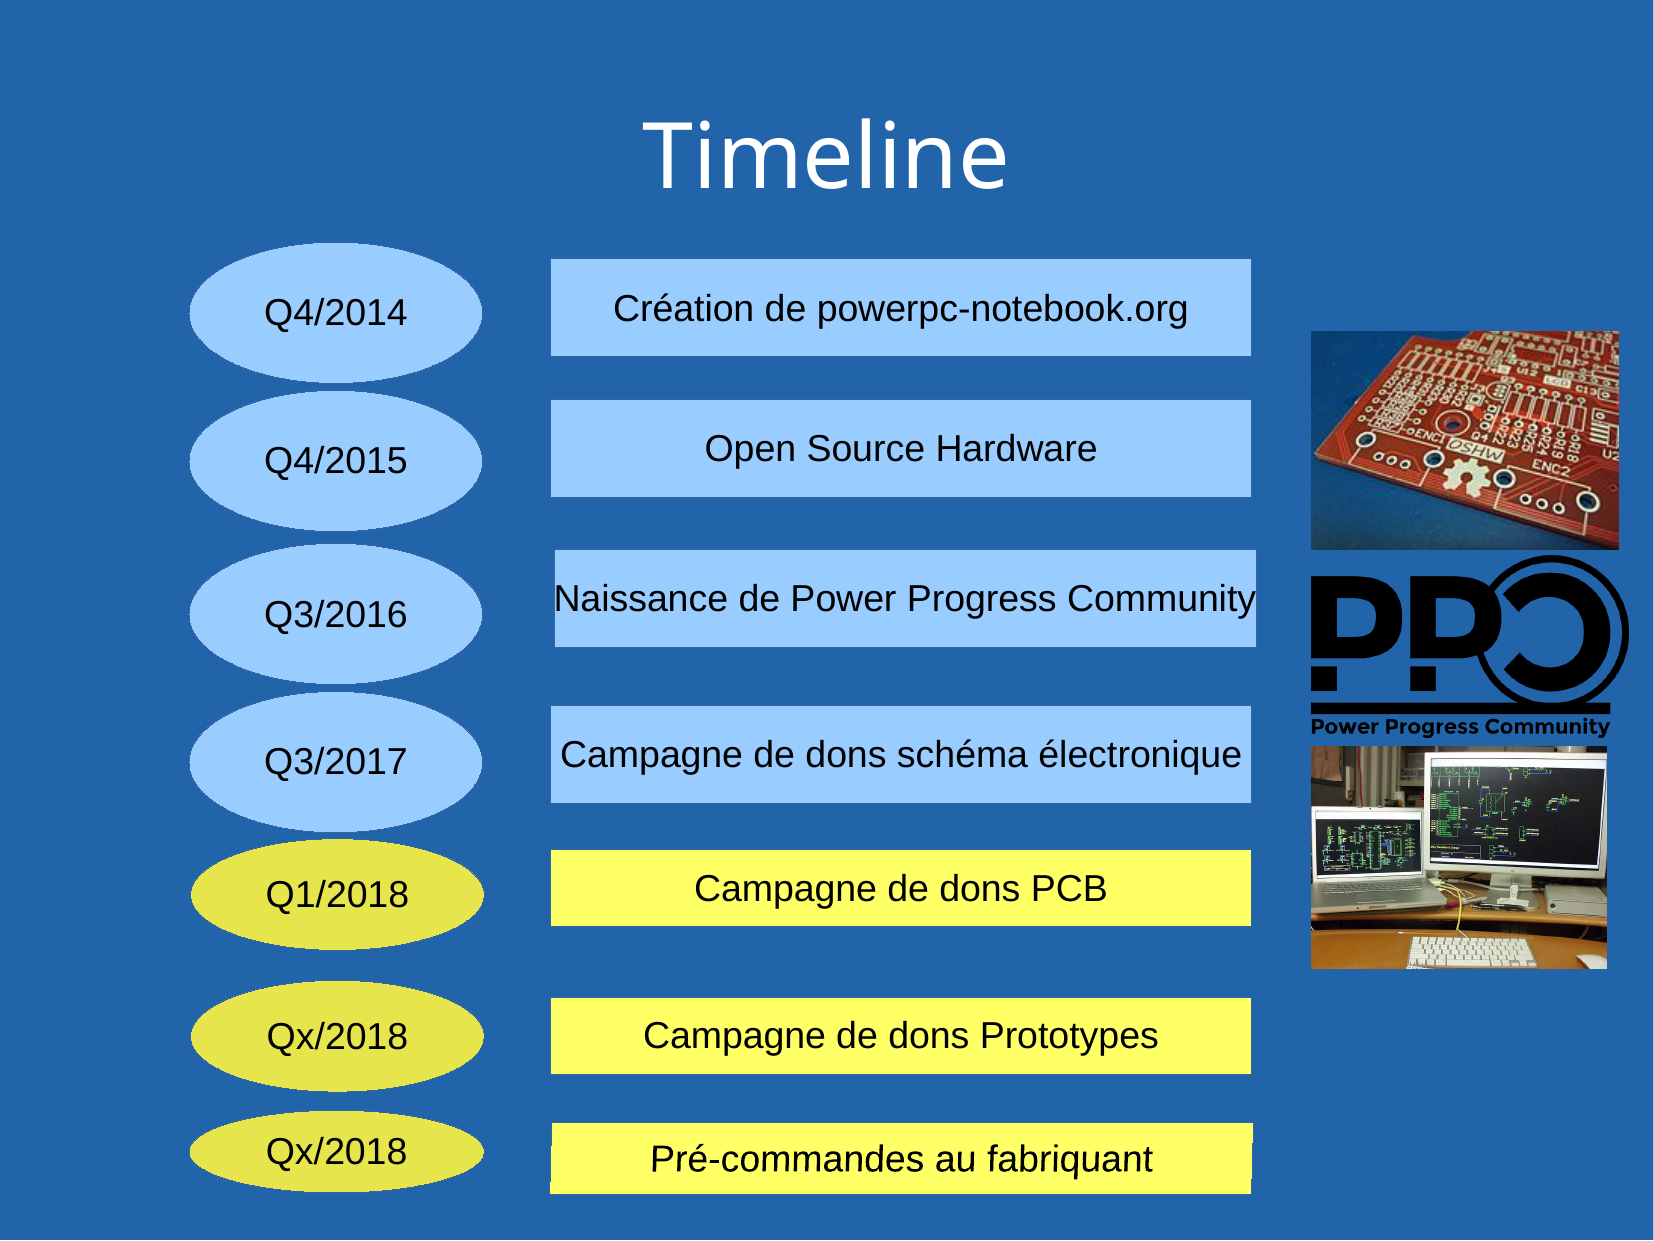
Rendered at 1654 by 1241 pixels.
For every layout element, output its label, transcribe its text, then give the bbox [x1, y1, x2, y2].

picture [1311, 746, 1607, 969]
text_box Q1/2018 [190, 838, 485, 951]
text_box Q4/2014 [188, 242, 483, 384]
title Timeline [82, 49, 1571, 257]
text_box Q3/2017 [188, 691, 483, 833]
text_box Open Source Hardware [550, 399, 1252, 498]
text_box Q4/2015 [188, 390, 483, 532]
picture [1311, 555, 1629, 738]
text_box Pré-commandes au fabriquant [549, 1122, 1254, 1195]
text_box Q3/2016 [188, 543, 483, 685]
text_box Campagne de dons schéma électronique [550, 705, 1252, 804]
text_box Création de powerpc-notebook.org [550, 258, 1252, 357]
text_box Qx/2018 [190, 980, 485, 1093]
text_box Qx/2018 [188, 1110, 485, 1193]
text_box Naissance de Power Progress Community [554, 549, 1257, 648]
text_box Campagne de dons PCB [550, 849, 1252, 927]
text_box Campagne de dons Prototypes [550, 997, 1252, 1075]
picture [1311, 331, 1619, 551]
